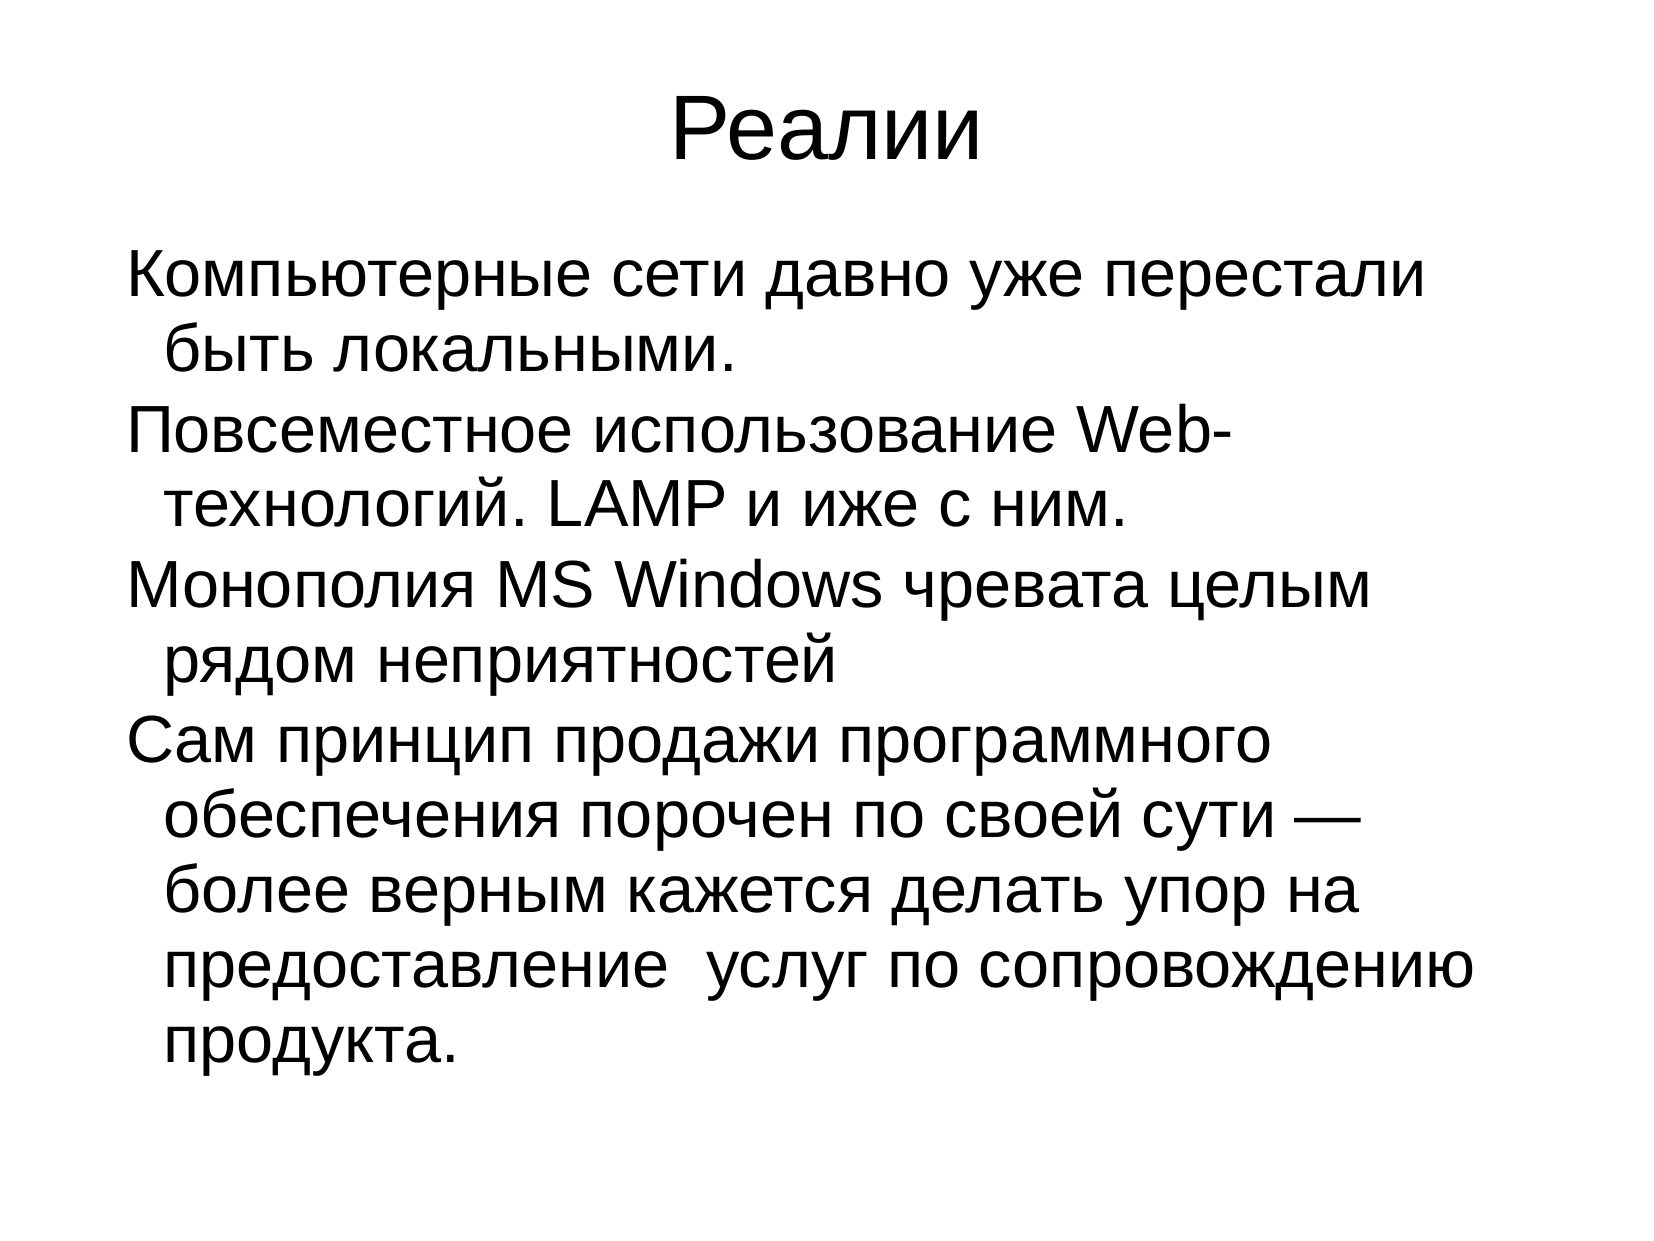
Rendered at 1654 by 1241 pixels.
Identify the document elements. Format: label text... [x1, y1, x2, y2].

title Реалии [82, 49, 1571, 207]
list Компьютерные сети давно уже перестали быть локальными. Повсеместное использование Web-технологий. LAMP и иже с ним. Монополия MS Windows чревата целым рядом неприятностей Сам принцип продажи программного обеспечения порочен по своей сути — более верным кажется делать упор на предоставление услуг по сопровождению продукта. [88, 236, 1577, 1071]
